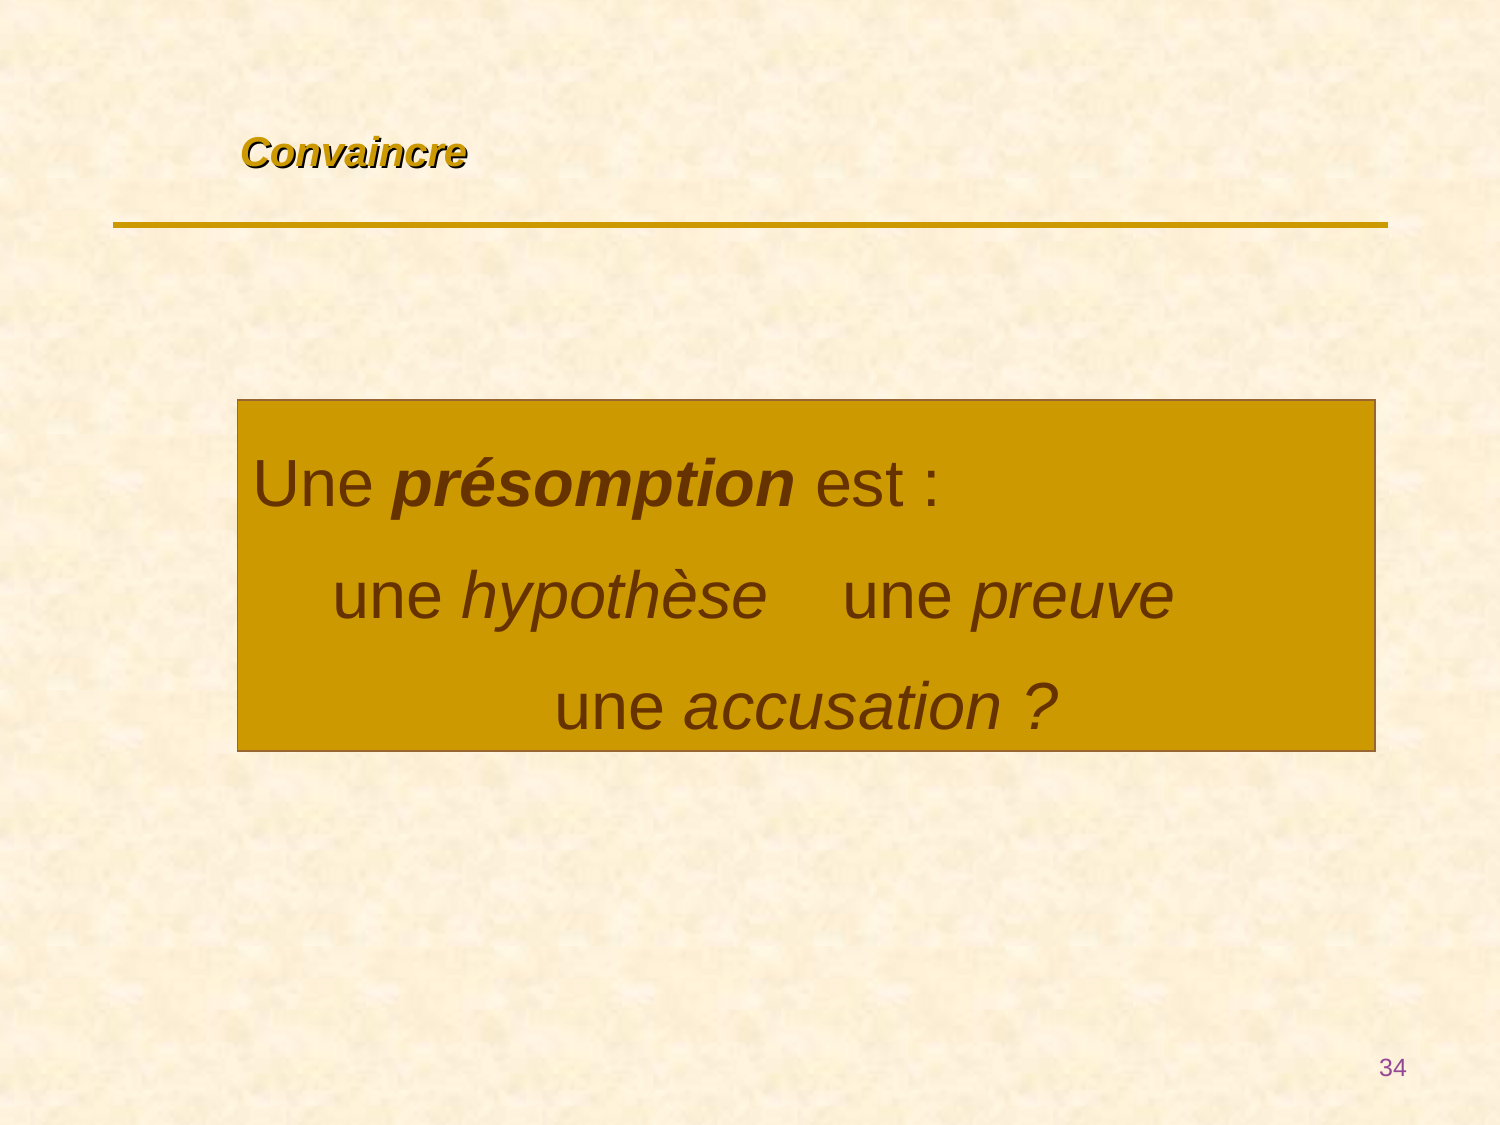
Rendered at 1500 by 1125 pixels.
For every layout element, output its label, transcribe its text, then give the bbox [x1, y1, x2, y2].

text_box Convaincre [225, 116, 483, 183]
picture [0, 0, 1500, 1125]
text_box Une présomption est : une hypothèse une preuve une accusation ? [237, 399, 1375, 752]
